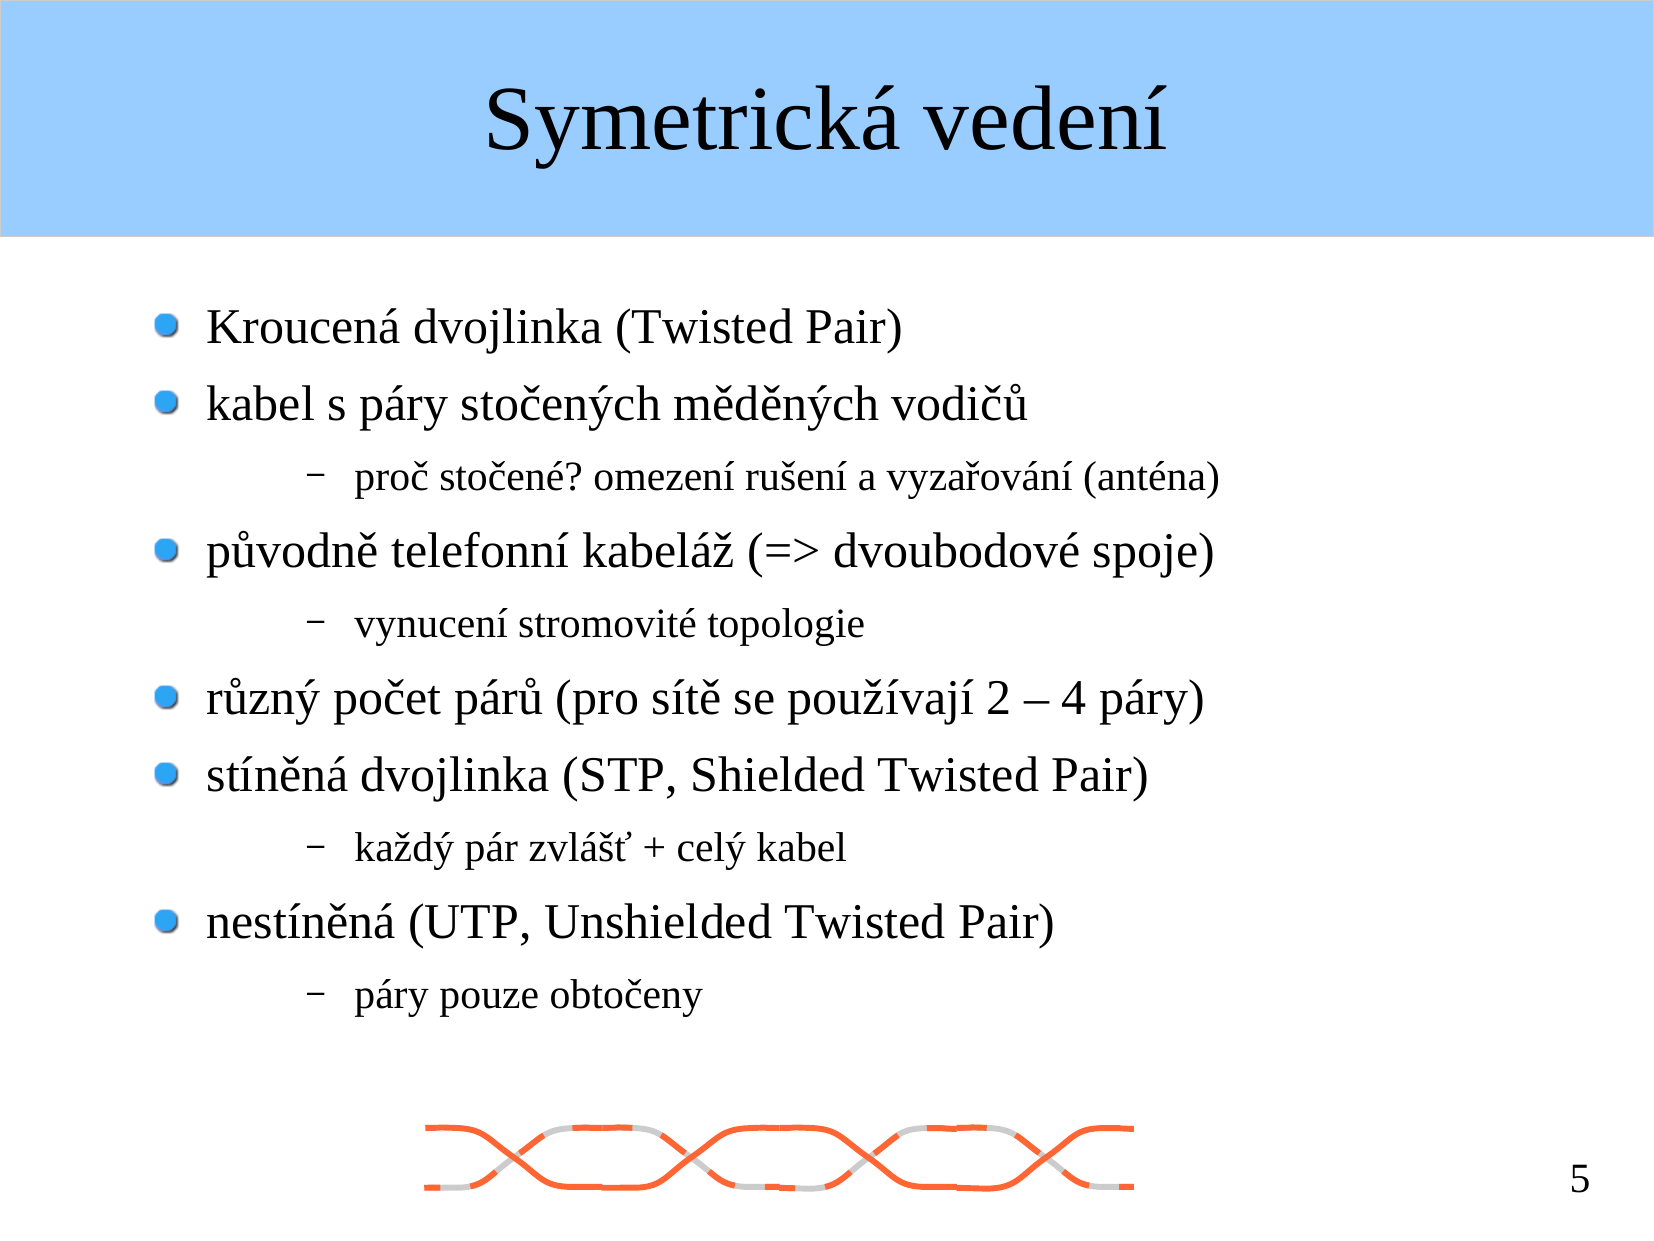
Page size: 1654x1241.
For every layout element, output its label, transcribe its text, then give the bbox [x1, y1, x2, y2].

title Symetrická vedení [0, 0, 1654, 237]
list Kroucená dvojlinka (Twisted Pair) kabel s páry stočených měděných vodičů proč stočené? omezení rušení a vyzařování (anténa) původně telefonní kabeláž (=> dvoubodové spoje) vynucení stromovité topologie různý počet párů (pro sítě se používají 2 – 4 páry) stíněná dvojlinka (STP, Shielded Twisted Pair) každý pár zvlášť + celý kabel nestíněná (UTP, Unshielded Twisted Pair) páry pouze obtočeny [118, 298, 1531, 1111]
